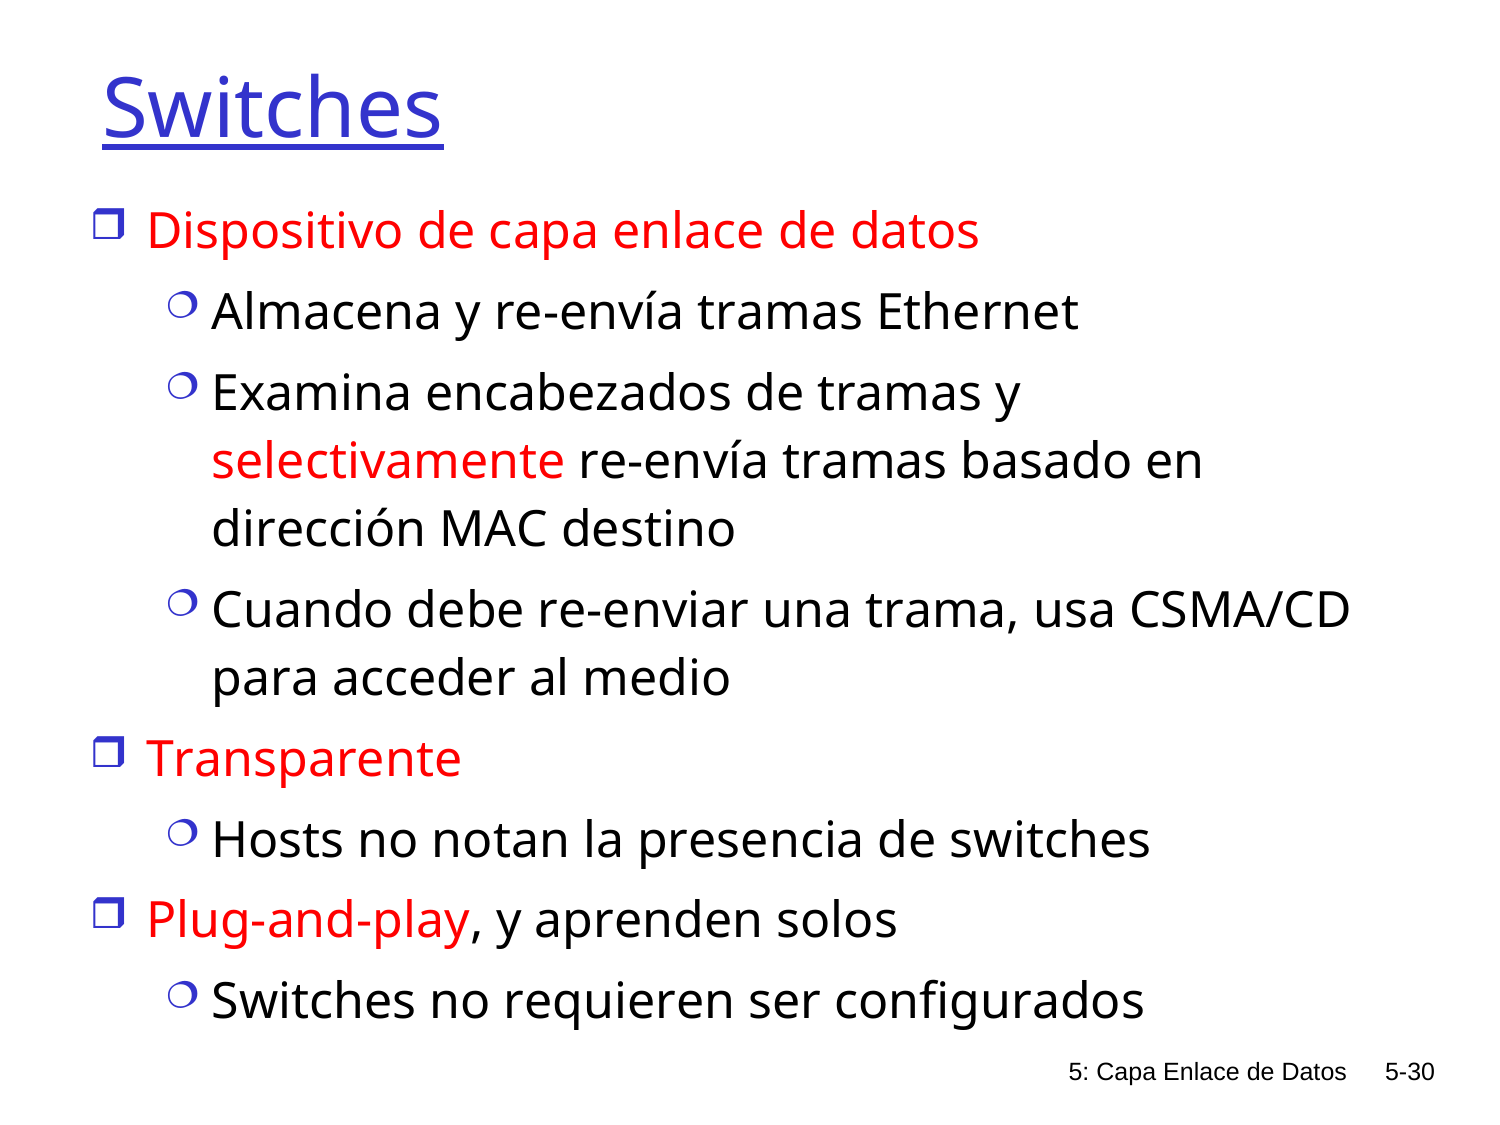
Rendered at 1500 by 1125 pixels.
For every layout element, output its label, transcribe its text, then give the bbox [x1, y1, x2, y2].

list Dispositivo de capa enlace de datos Almacena y re-envía tramas Ethernet Examina encabezados de tramas y selectivamente re-envía tramas basado en dirección MAC destino Cuando debe re-enviar una trama, usa CSMA/CD para acceder al medio Transparente Hosts no notan la presencia de switches Plug-and-play, y aprenden solos Switches no requieren ser configurados [75, 187, 1388, 1013]
title Switches [87, 23, 1363, 187]
